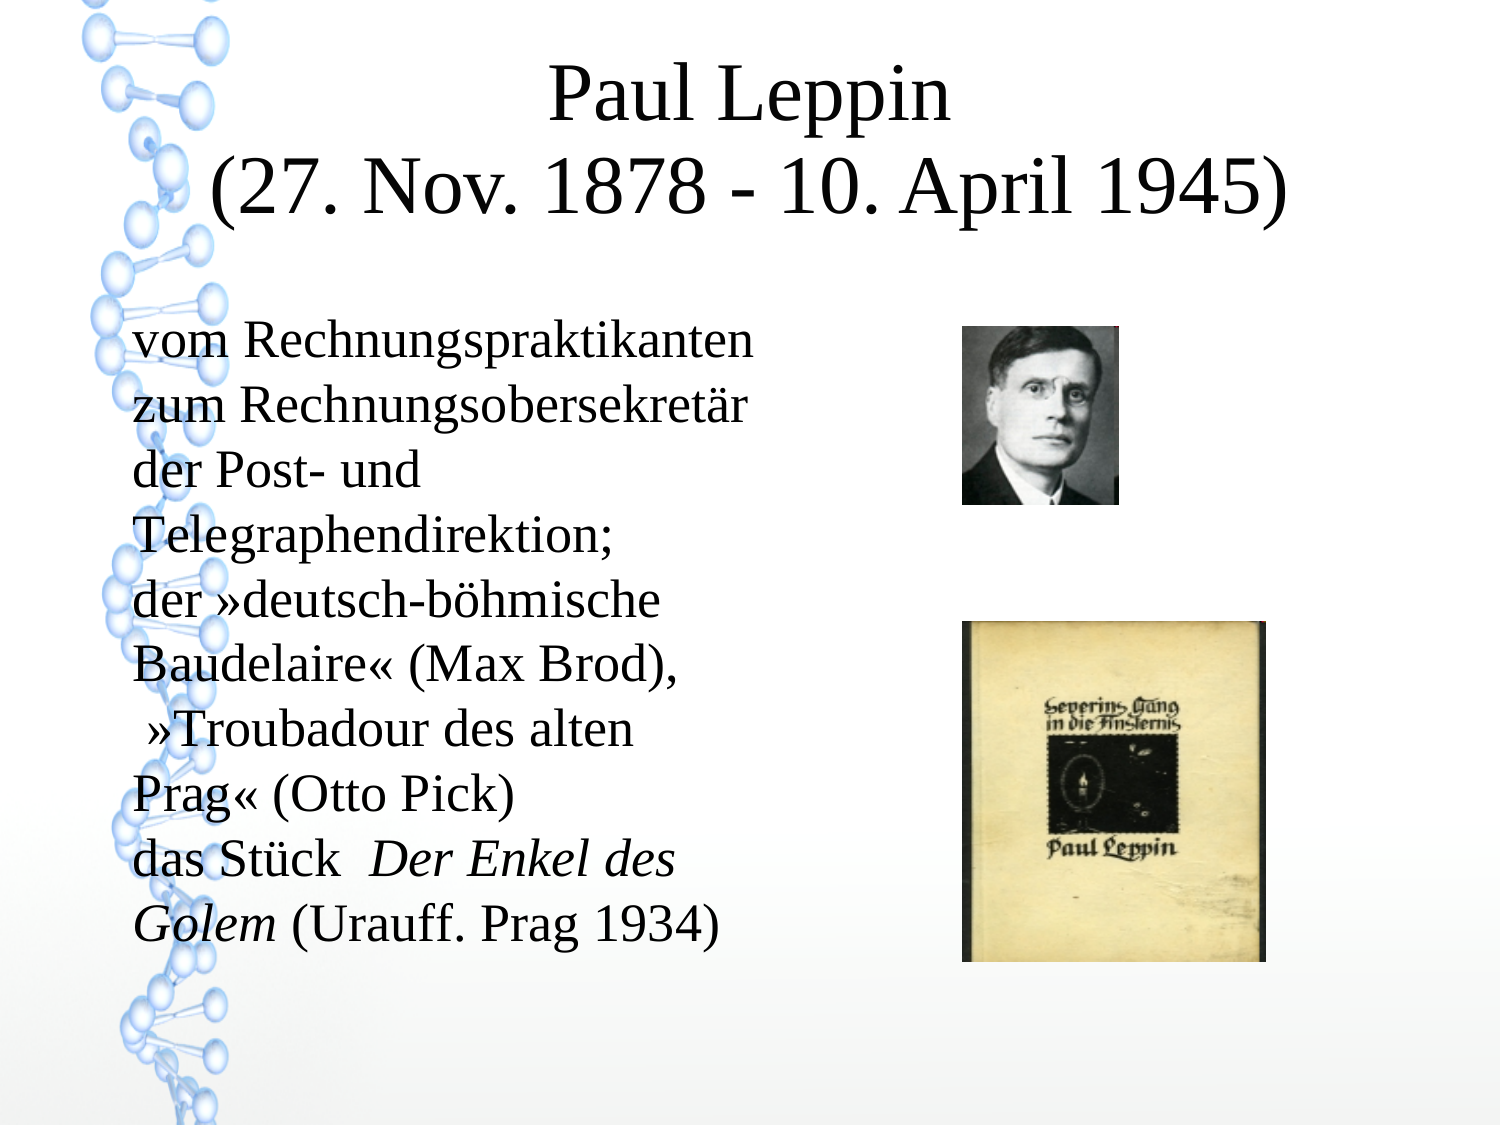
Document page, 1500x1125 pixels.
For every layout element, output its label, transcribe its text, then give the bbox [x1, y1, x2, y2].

text_box vom Rechnungspraktikanten zum Rechnungsobersekretär der Post- und Telegraphendirektion; der »deutsch-böhmische Baudelaire« (Max Brod), »Troubadour des alten Prag« (Otto Pick) das Stück Der Enkel des Golem (Urauff. Prag 1934) [118, 295, 781, 1038]
picture [0, 0, 1500, 1125]
title Paul Leppin (27. Nov. 1878 - 10. April 1945) [75, 31, 1426, 247]
